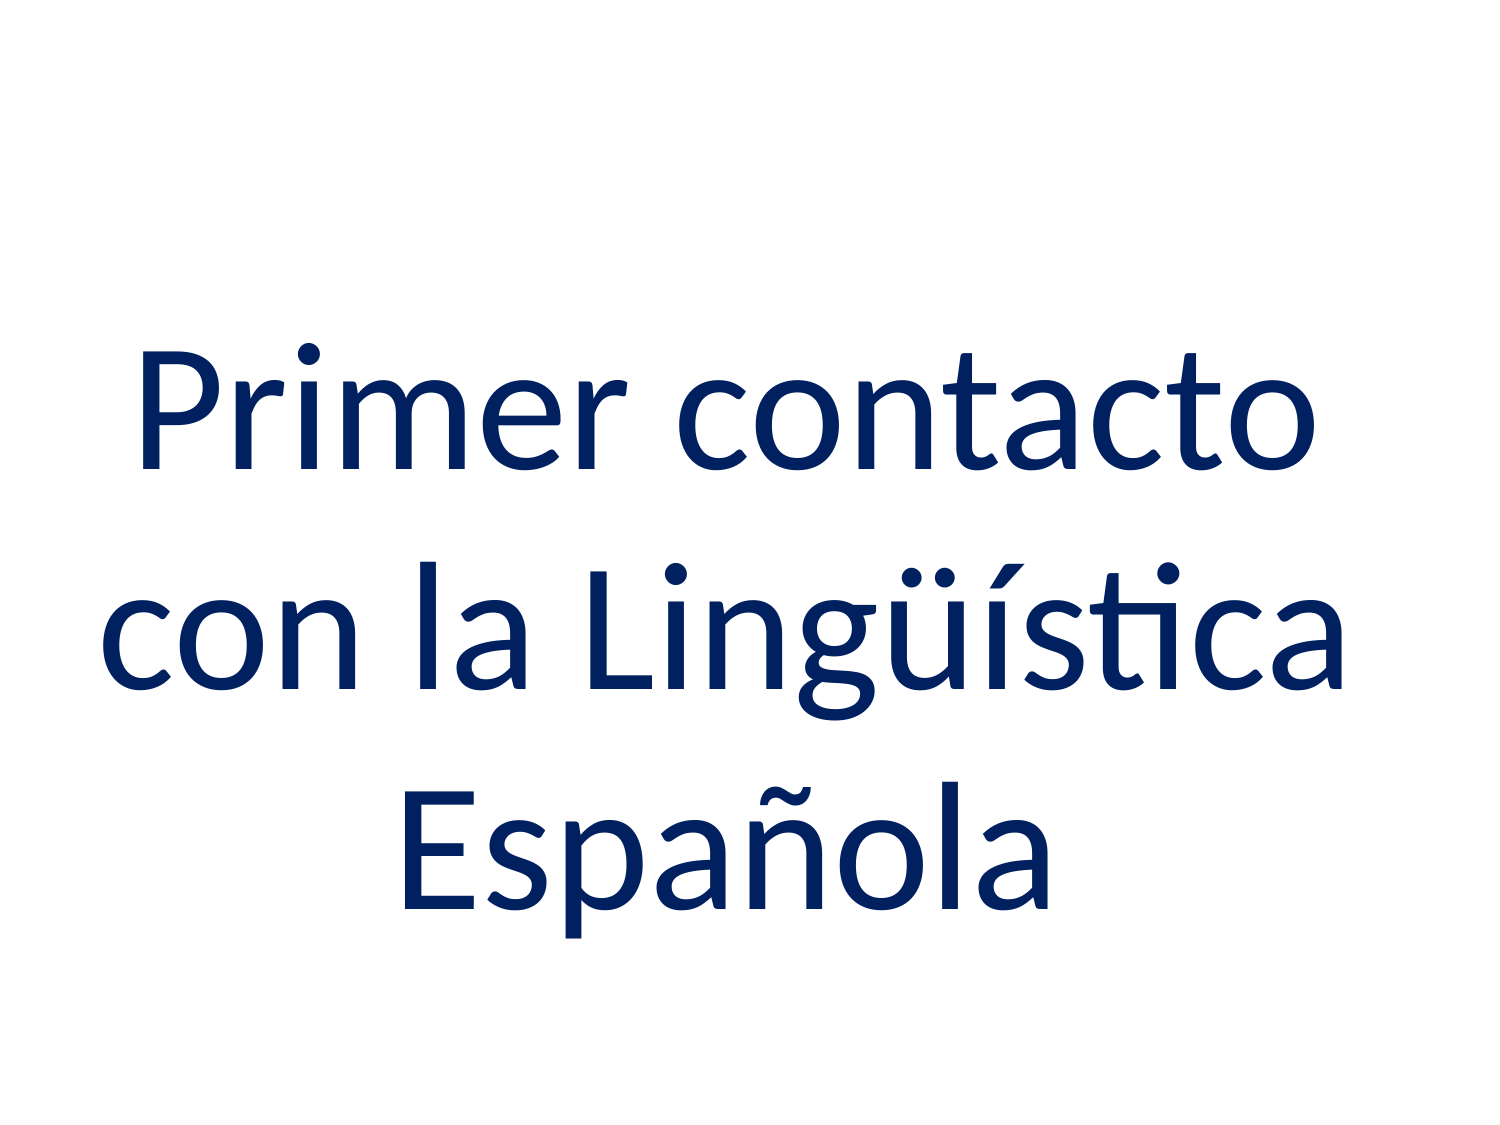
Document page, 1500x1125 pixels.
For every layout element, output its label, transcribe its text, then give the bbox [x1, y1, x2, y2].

title Primer contacto con la Lingüística Española [64, 278, 1388, 823]
